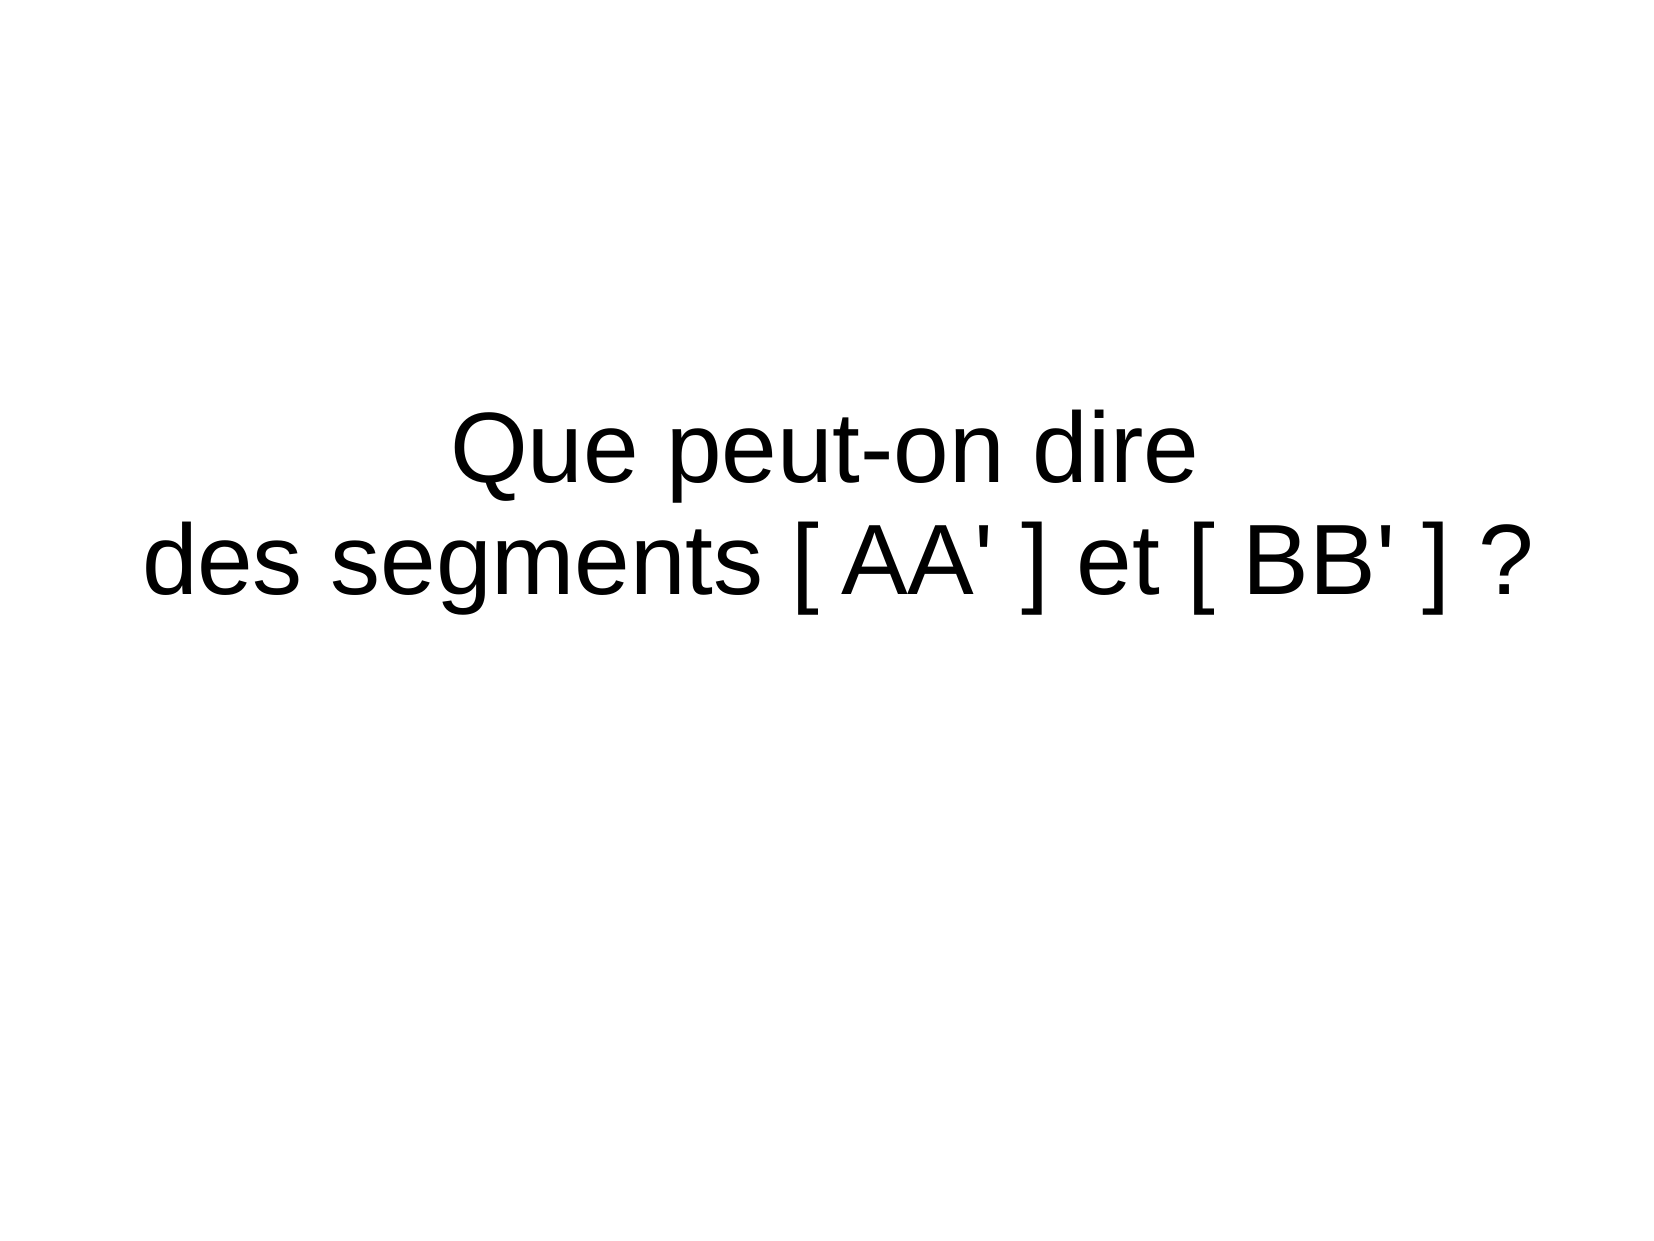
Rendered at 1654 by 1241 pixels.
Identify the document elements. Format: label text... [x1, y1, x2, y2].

subtitle Que peut-on dire des segments [ AA' ] et [ BB' ] ? [94, 94, 1583, 913]
